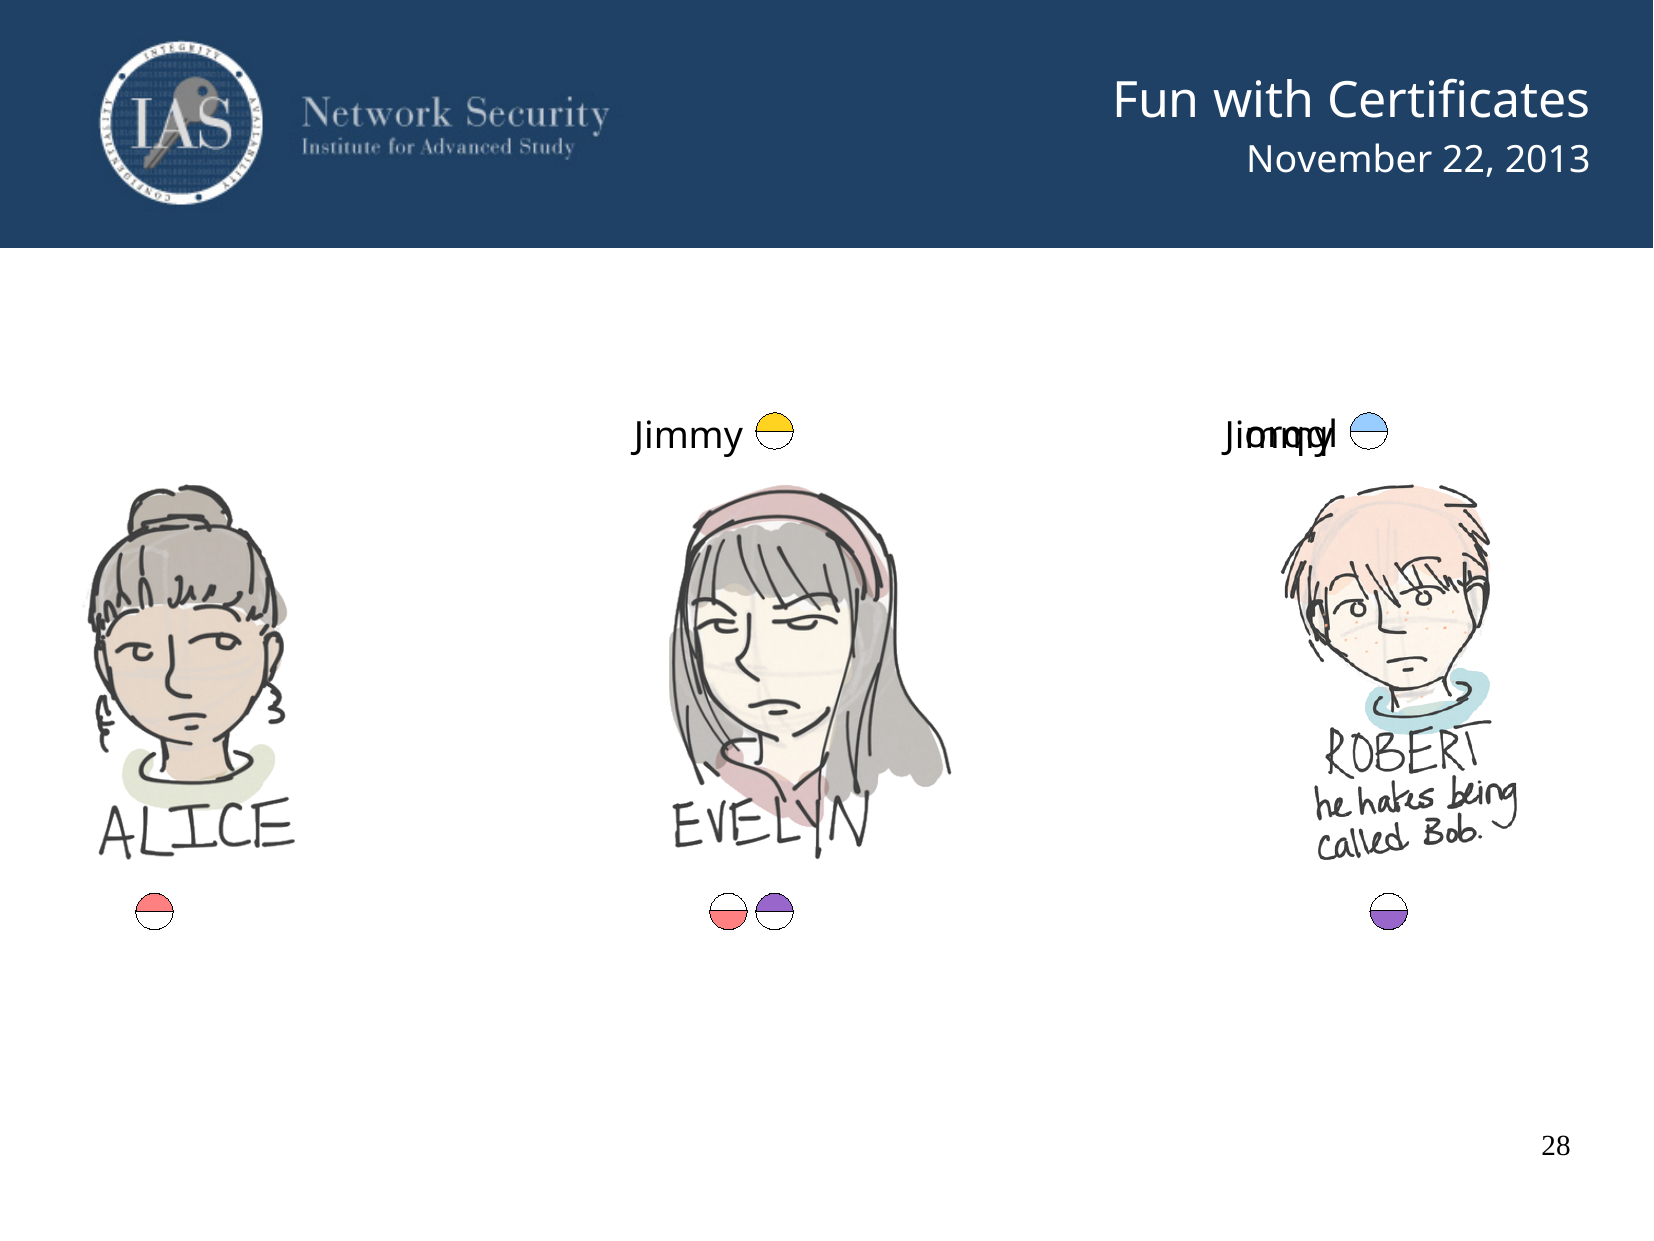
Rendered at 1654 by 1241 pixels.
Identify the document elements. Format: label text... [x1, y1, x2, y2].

text_box [1357, 412, 1388, 432]
picture [0, 0, 1653, 248]
picture [669, 484, 952, 860]
text_box [755, 893, 794, 912]
text_box Jimmy [1209, 400, 1357, 460]
text_box [766, 412, 794, 432]
picture [75, 484, 295, 860]
text_box Jimmy [619, 400, 766, 460]
text_box [709, 910, 748, 930]
text_box [135, 893, 174, 912]
picture [1280, 484, 1517, 860]
text_box [1370, 910, 1408, 930]
